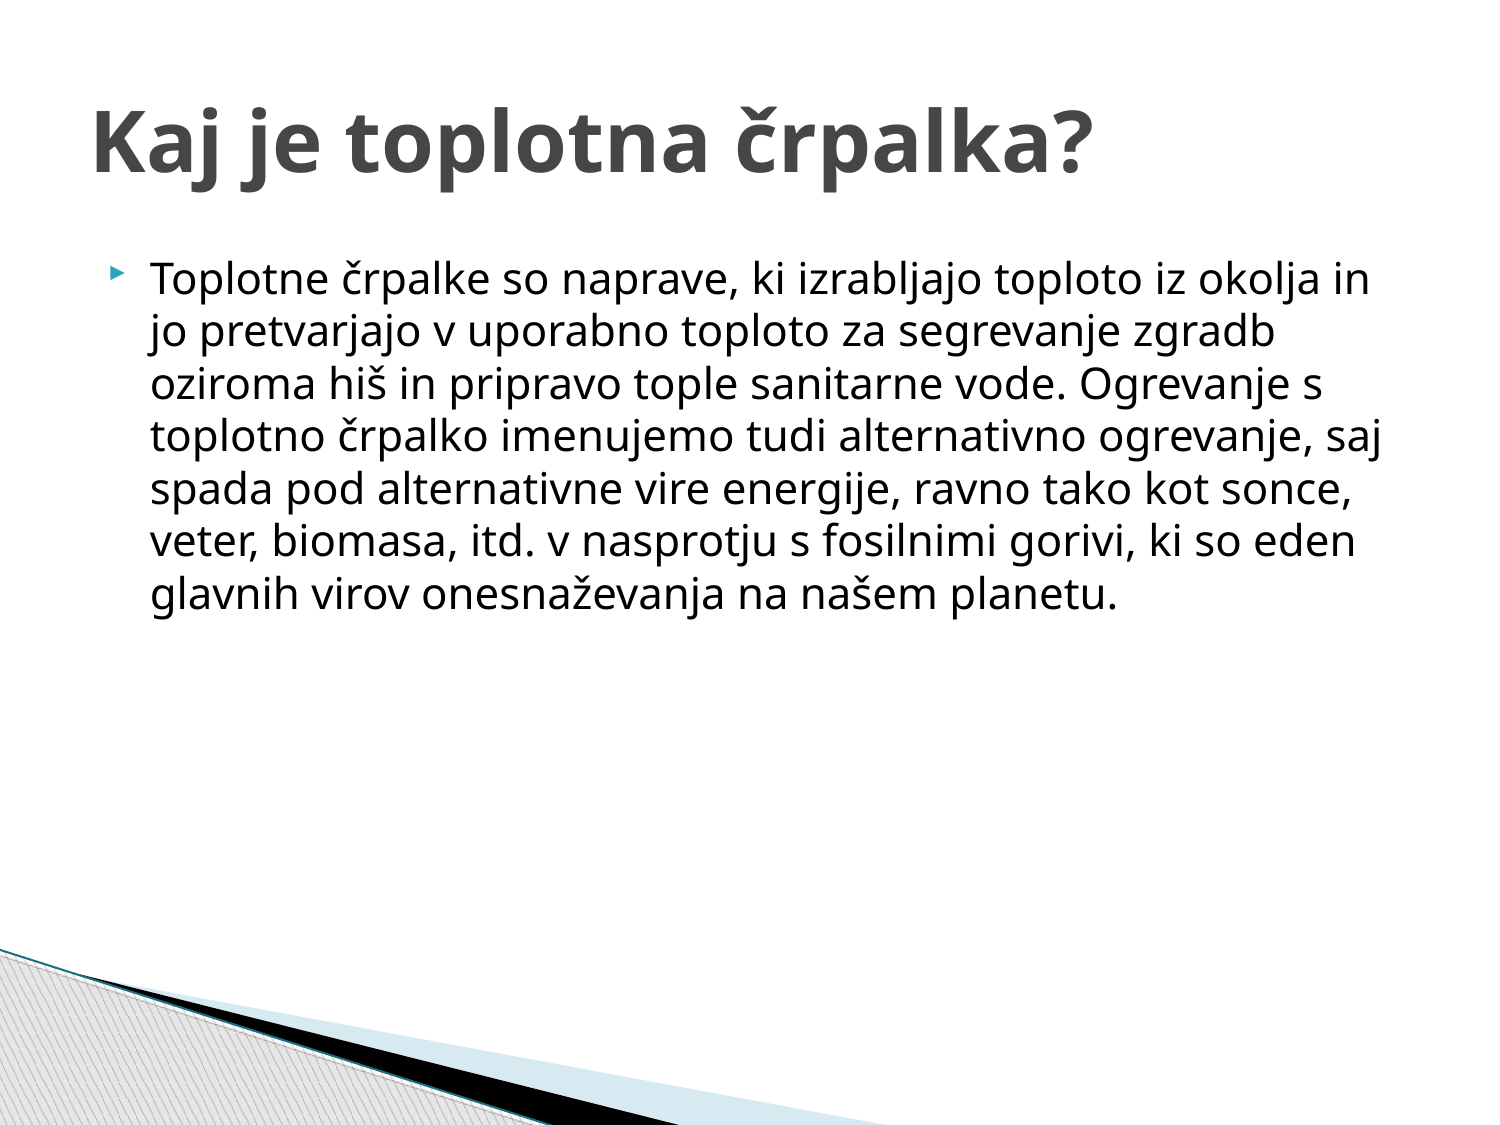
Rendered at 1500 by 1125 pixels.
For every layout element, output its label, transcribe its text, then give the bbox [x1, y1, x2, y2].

title Kaj je toplotna črpalka? [75, 45, 1425, 233]
list Toplotne črpalke so naprave, ki izrabljajo toploto iz okolja in jo pretvarjajo v uporabno toploto za segrevanje zgradb oziroma hiš in pripravo tople sanitarne vode. Ogrevanje s toplotno črpalko imenujemo tudi alternativno ogrevanje, saj spada pod alternativne vire energije, ravno tako kot sonce, veter, biomasa, itd. v nasprotju s fosilnimi gorivi, ki so eden glavnih virov onesnaževanja na našem planetu. [75, 242, 1425, 986]
